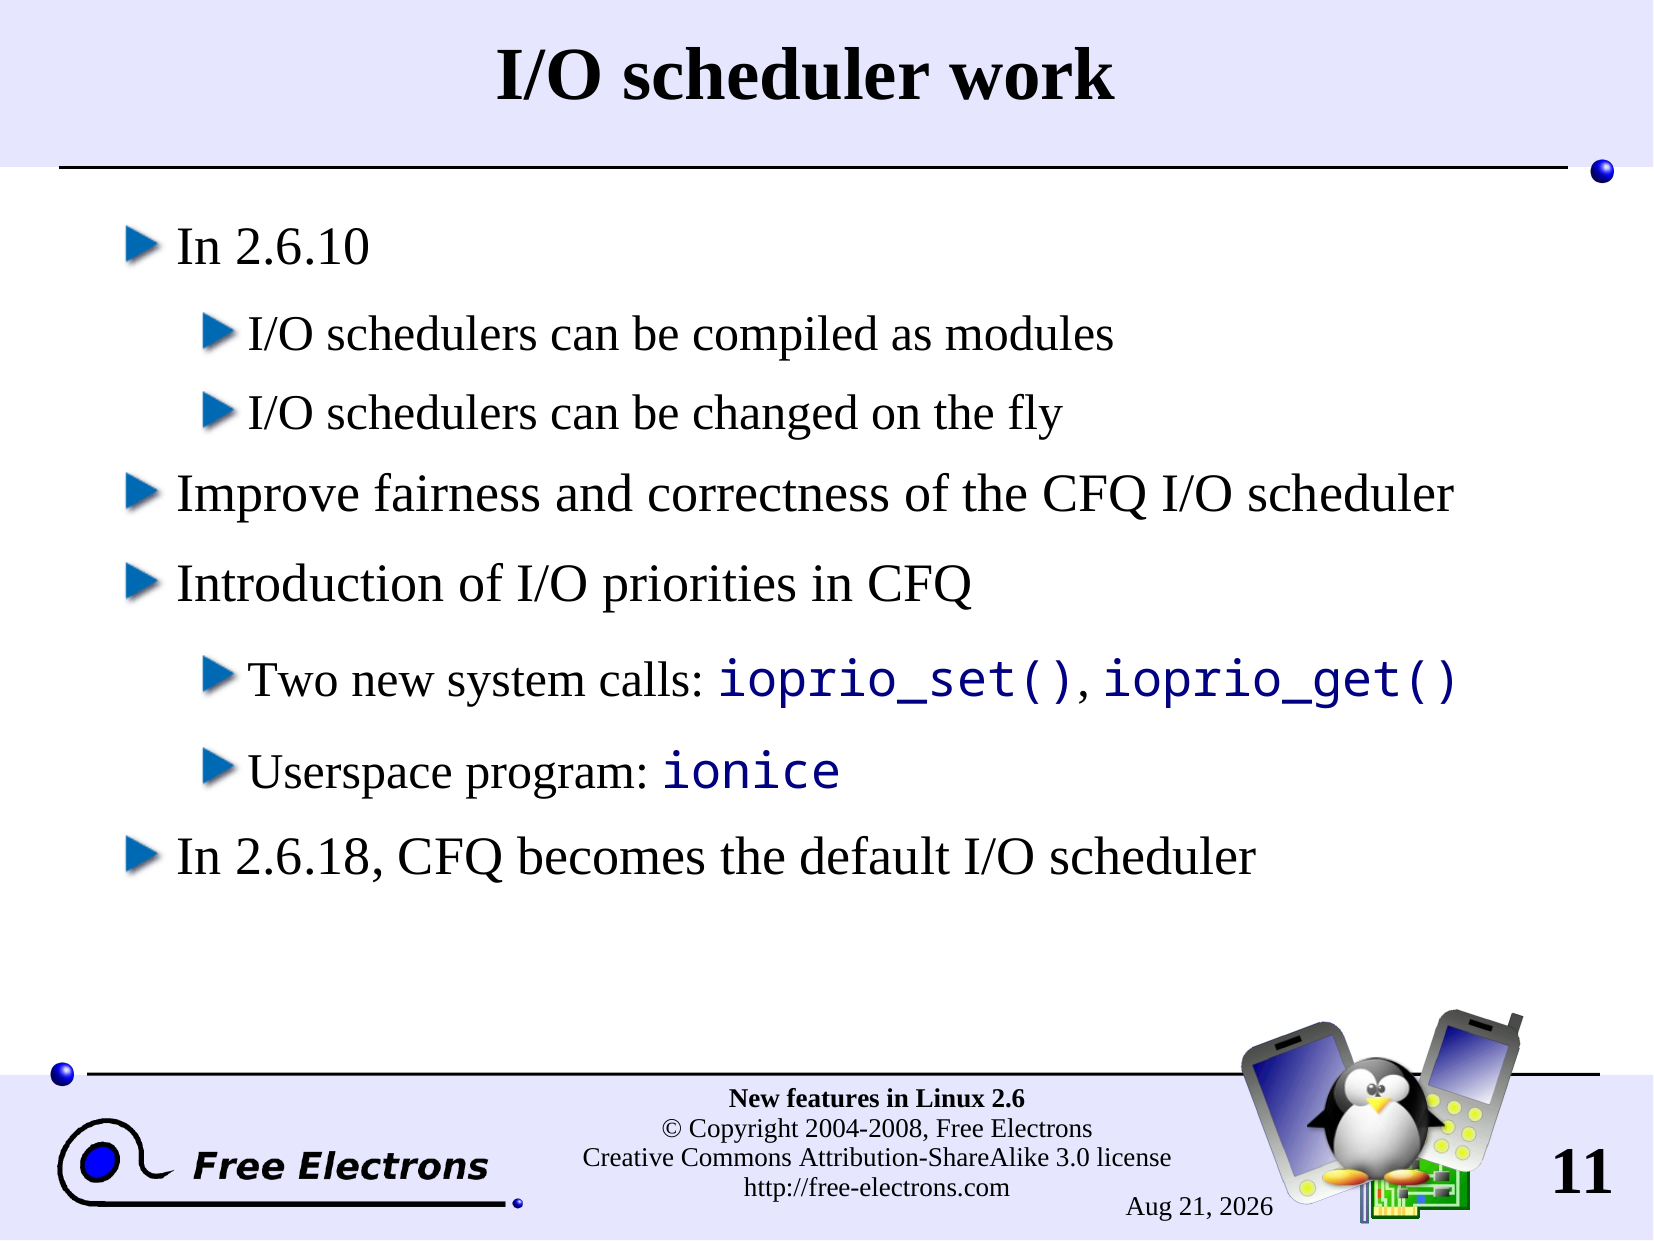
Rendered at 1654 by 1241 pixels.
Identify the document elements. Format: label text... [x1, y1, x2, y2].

picture [50, 1107, 527, 1216]
title I/O scheduler work [60, 25, 1551, 124]
picture [1231, 1007, 1538, 1241]
list In 2.6.10 I/O schedulers can be compiled as modules I/O schedulers can be changed on the fly Improve fairness and correctness of the CFQ I/O scheduler Introduction of I/O priorities in CFQ Two new system calls: ioprio_set(), ioprio_get() Userspace program: ionice In 2.6.18, CFQ becomes the default I/O scheduler [105, 216, 1518, 1066]
